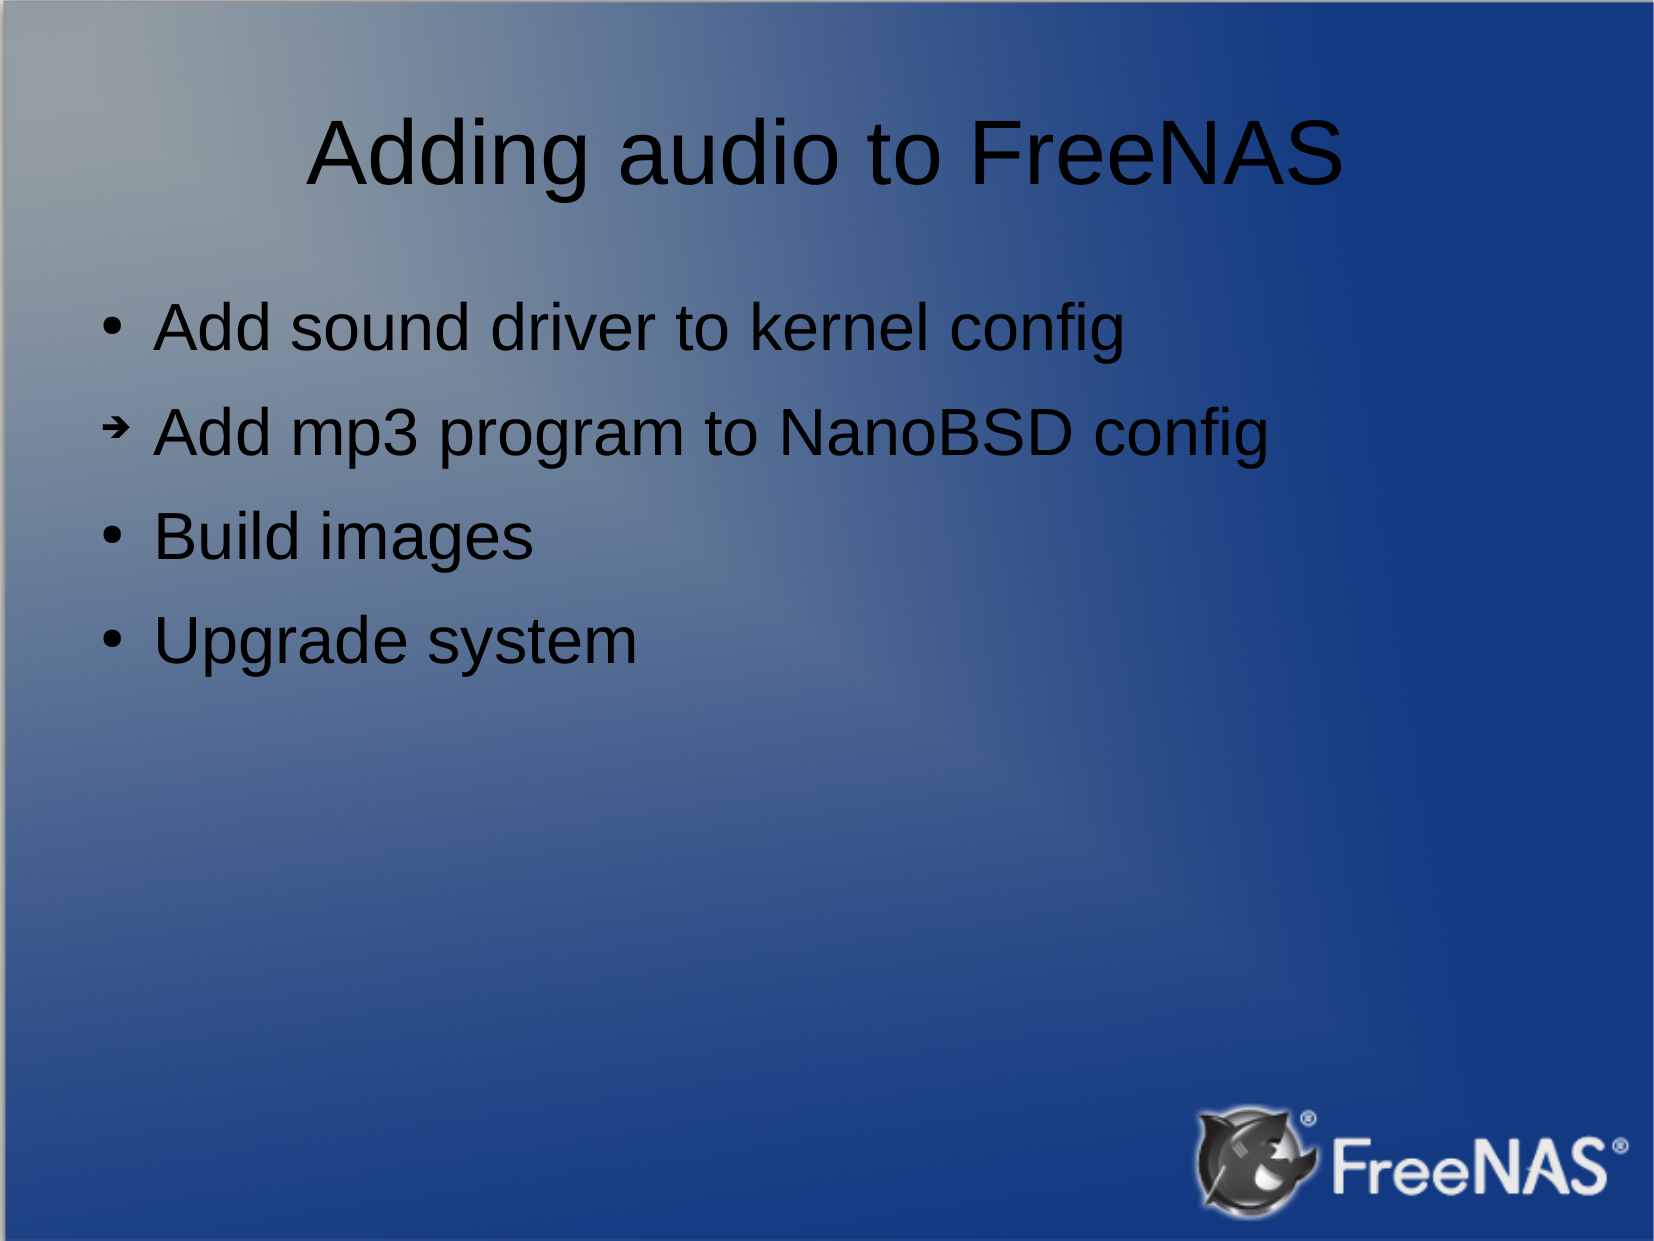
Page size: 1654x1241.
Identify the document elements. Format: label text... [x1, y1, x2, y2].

list Add sound driver to kernel config Add mp3 program to NanoBSD config Build images Upgrade system [82, 290, 1571, 1010]
picture [0, 0, 1654, 1241]
title Adding audio to FreeNAS [82, 49, 1571, 257]
